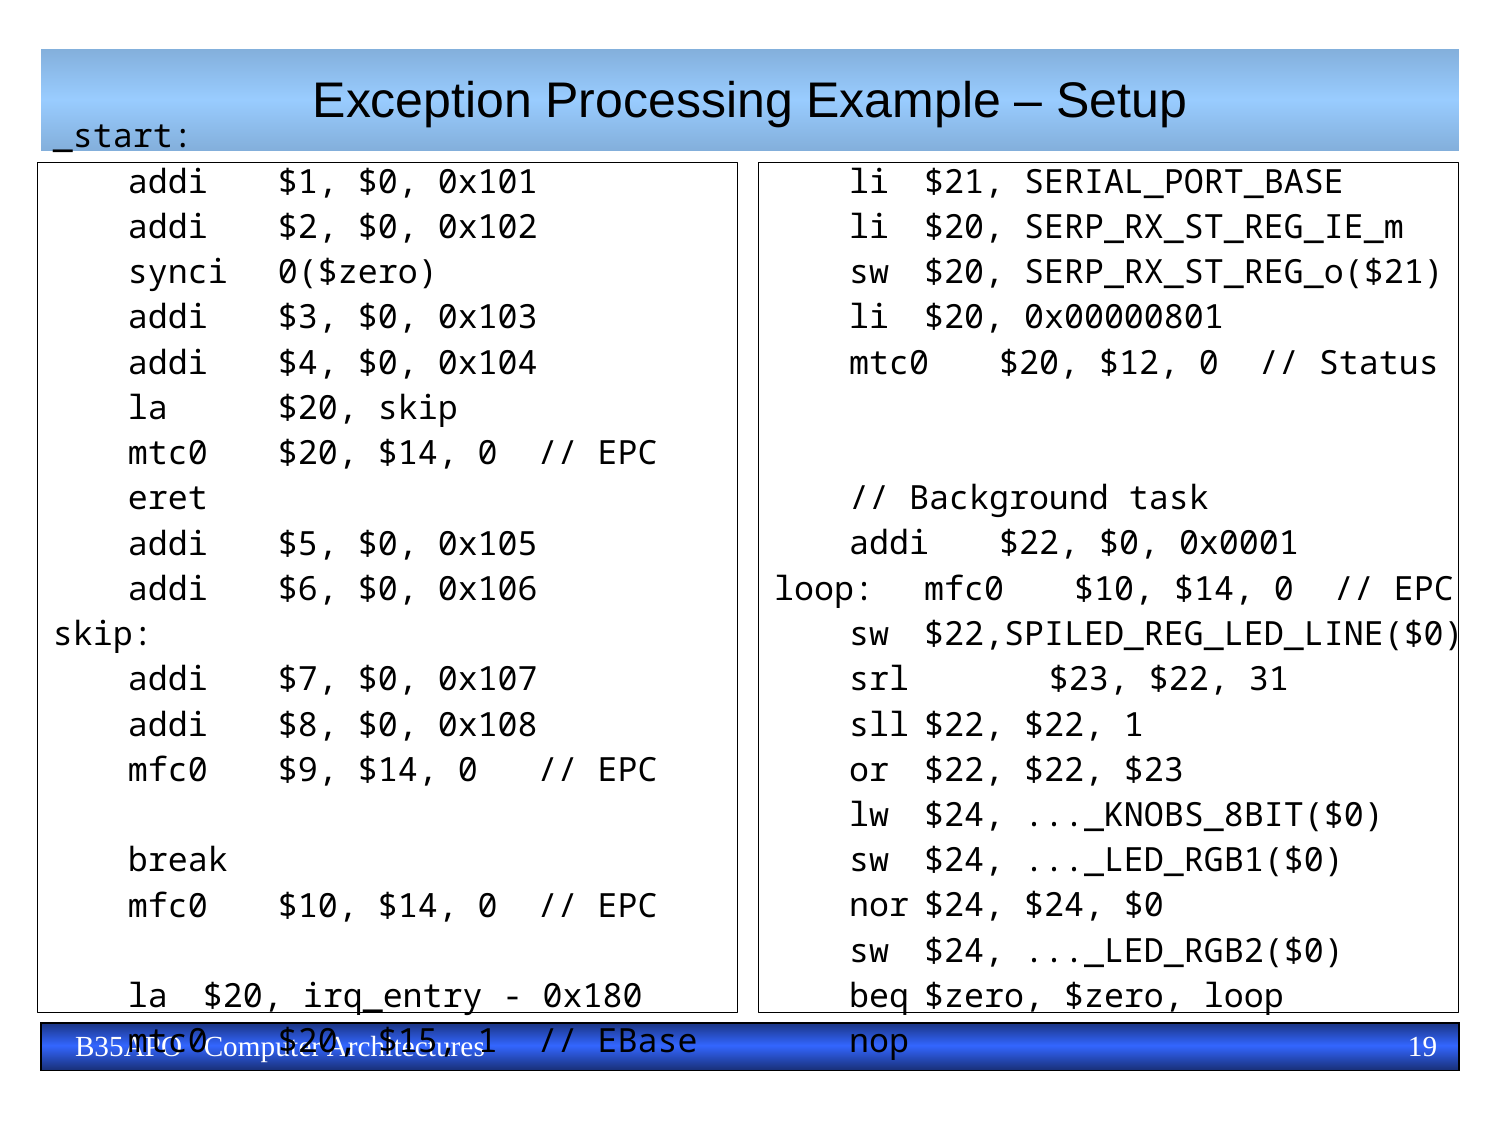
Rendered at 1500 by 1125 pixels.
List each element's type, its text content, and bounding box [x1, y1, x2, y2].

text_box li $21, SERIAL_PORT_BASE li $20, SERP_RX_ST_REG_IE_m sw $20, SERP_RX_ST_REG_o($21) li $20, 0x00000801 mtc0 $20, $12, 0 // Status // Background task addi $22, $0, 0x0001 loop: mfc0 $10, $14, 0 // EPC sw $22,SPILED_REG_LED_LINE($0) srl $23, $22, 31 sll $22, $22, 1 or $22, $22, $23 lw $24, ..._KNOBS_8BIT($0) sw $24, ..._LED_RGB1($0) nor $24, $24, $0 sw $24, ..._LED_RGB2($0) beq $zero, $zero, loop nop [758, 162, 1459, 1013]
title Exception Processing Example – Setup [41, 49, 1459, 151]
text_box _start: addi $1, $0, 0x101 addi $2, $0, 0x102 synci 0($zero) addi $3, $0, 0x103 addi $4, $0, 0x104 la $20, skip mtc0 $20, $14, 0 // EPC eret addi $5, $0, 0x105 addi $6, $0, 0x106 skip: addi $7, $0, 0x107 addi $8, $0, 0x108 mfc0 $9, $14, 0 // EPC break mfc0 $10, $14, 0 // EPC la $20, irq_entry - 0x180 mtc0 $20, $15, 1 // EBase [37, 162, 738, 1013]
